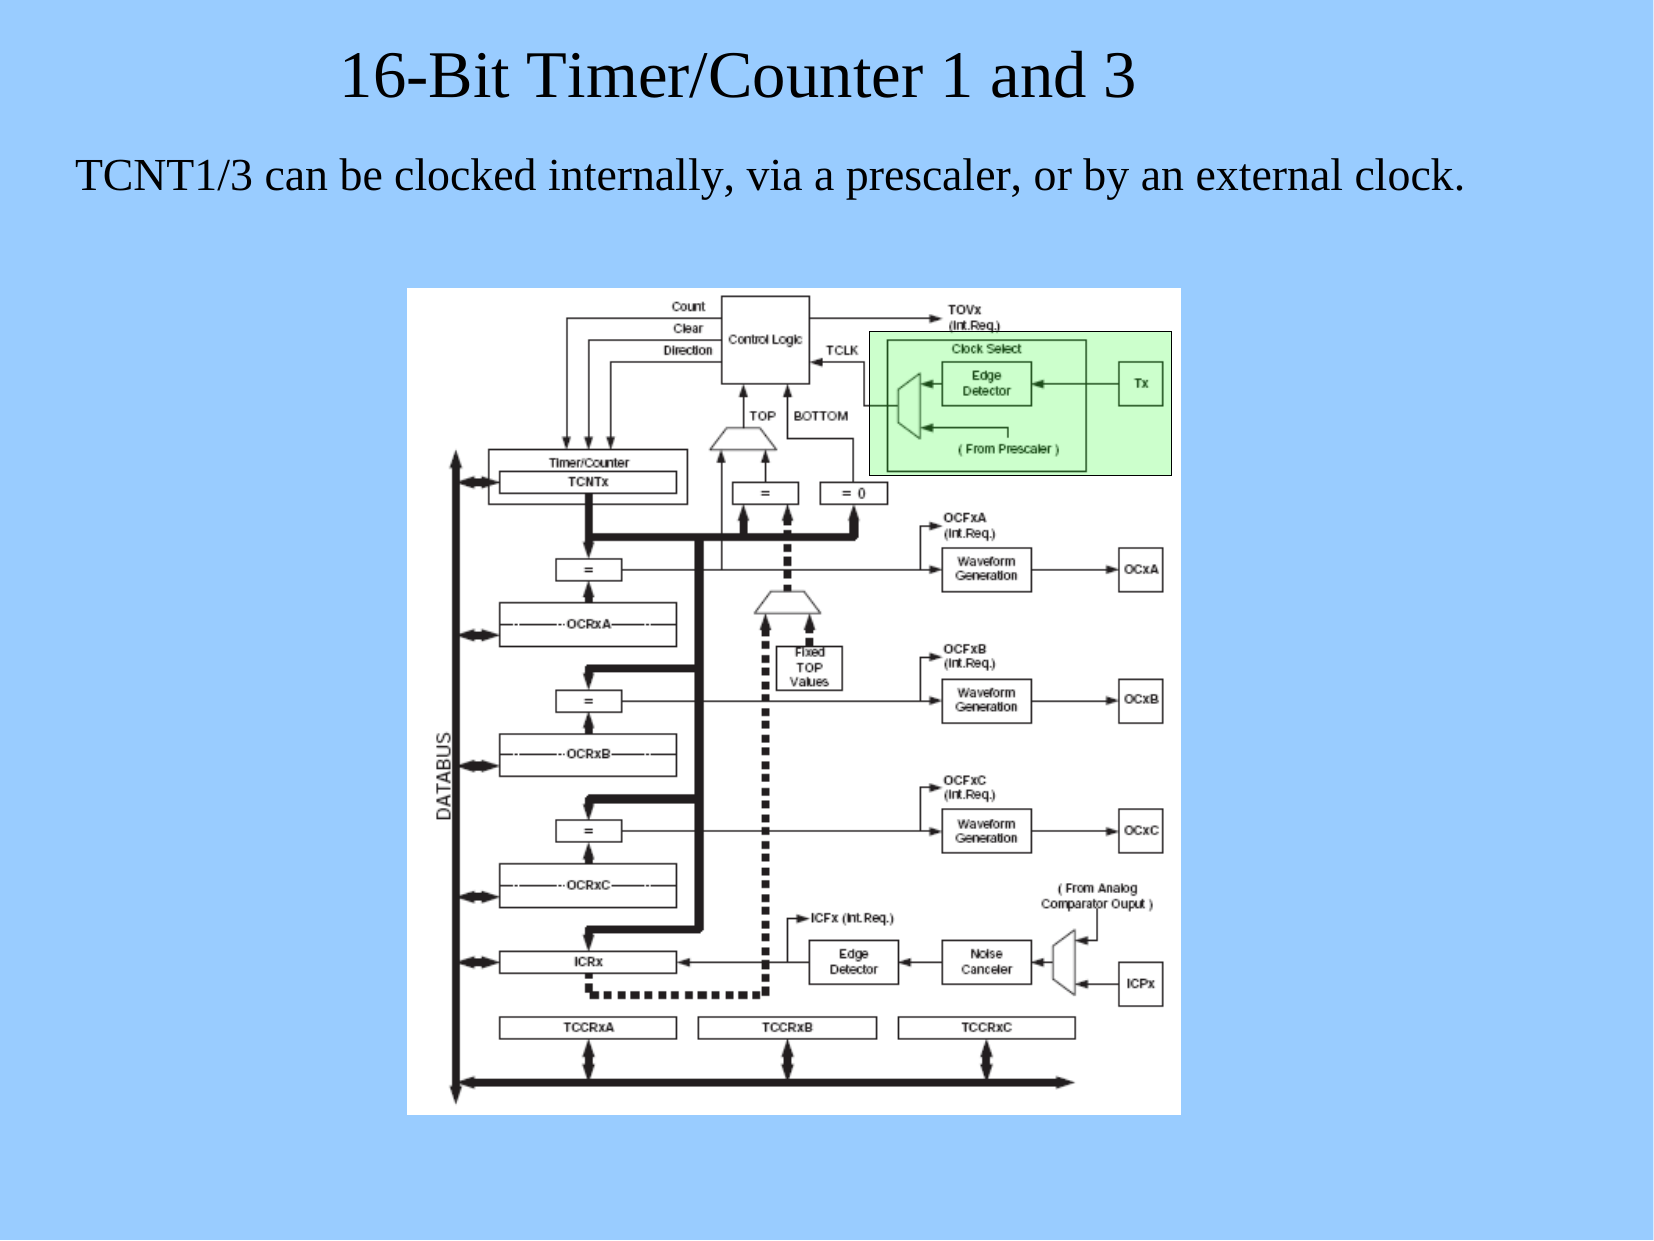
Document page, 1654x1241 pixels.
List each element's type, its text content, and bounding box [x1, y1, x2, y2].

picture [407, 288, 1181, 1115]
text_box 16-Bit Timer/Counter 1 and 3 [339, 38, 1201, 113]
text_box [869, 331, 1172, 476]
text_box TCNT1/3 can be clocked internally, via a prescaler, or by an external clock. [75, 150, 1576, 1165]
